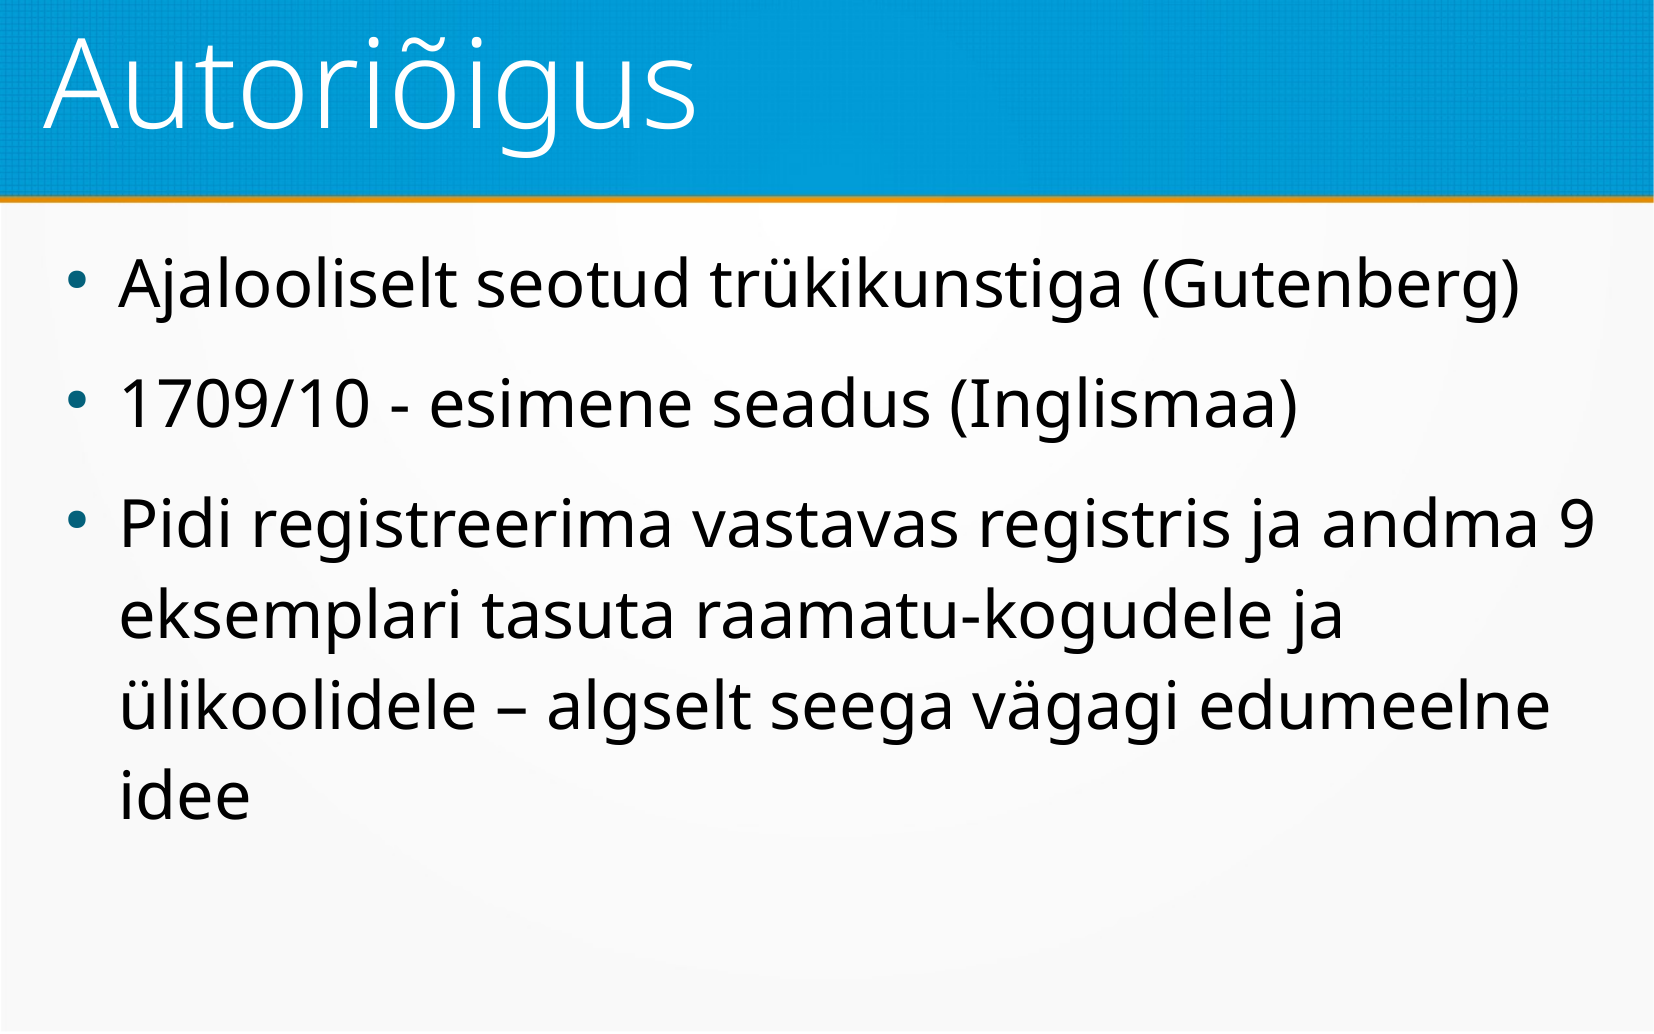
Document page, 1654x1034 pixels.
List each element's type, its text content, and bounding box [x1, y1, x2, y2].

picture [0, 195, 1654, 1034]
title Autoriõigus [43, 0, 1619, 166]
list Ajalooliselt seotud trükikunstiga (Gutenberg) 1709/10 - esimene seadus (Inglismaa) Pidi registreerima vastavas registris ja andma 9 eksemplari tasuta raamatu-kogudele ja ülikoolidele – algselt seega vägagi edumeelne idee [47, 236, 1607, 1002]
